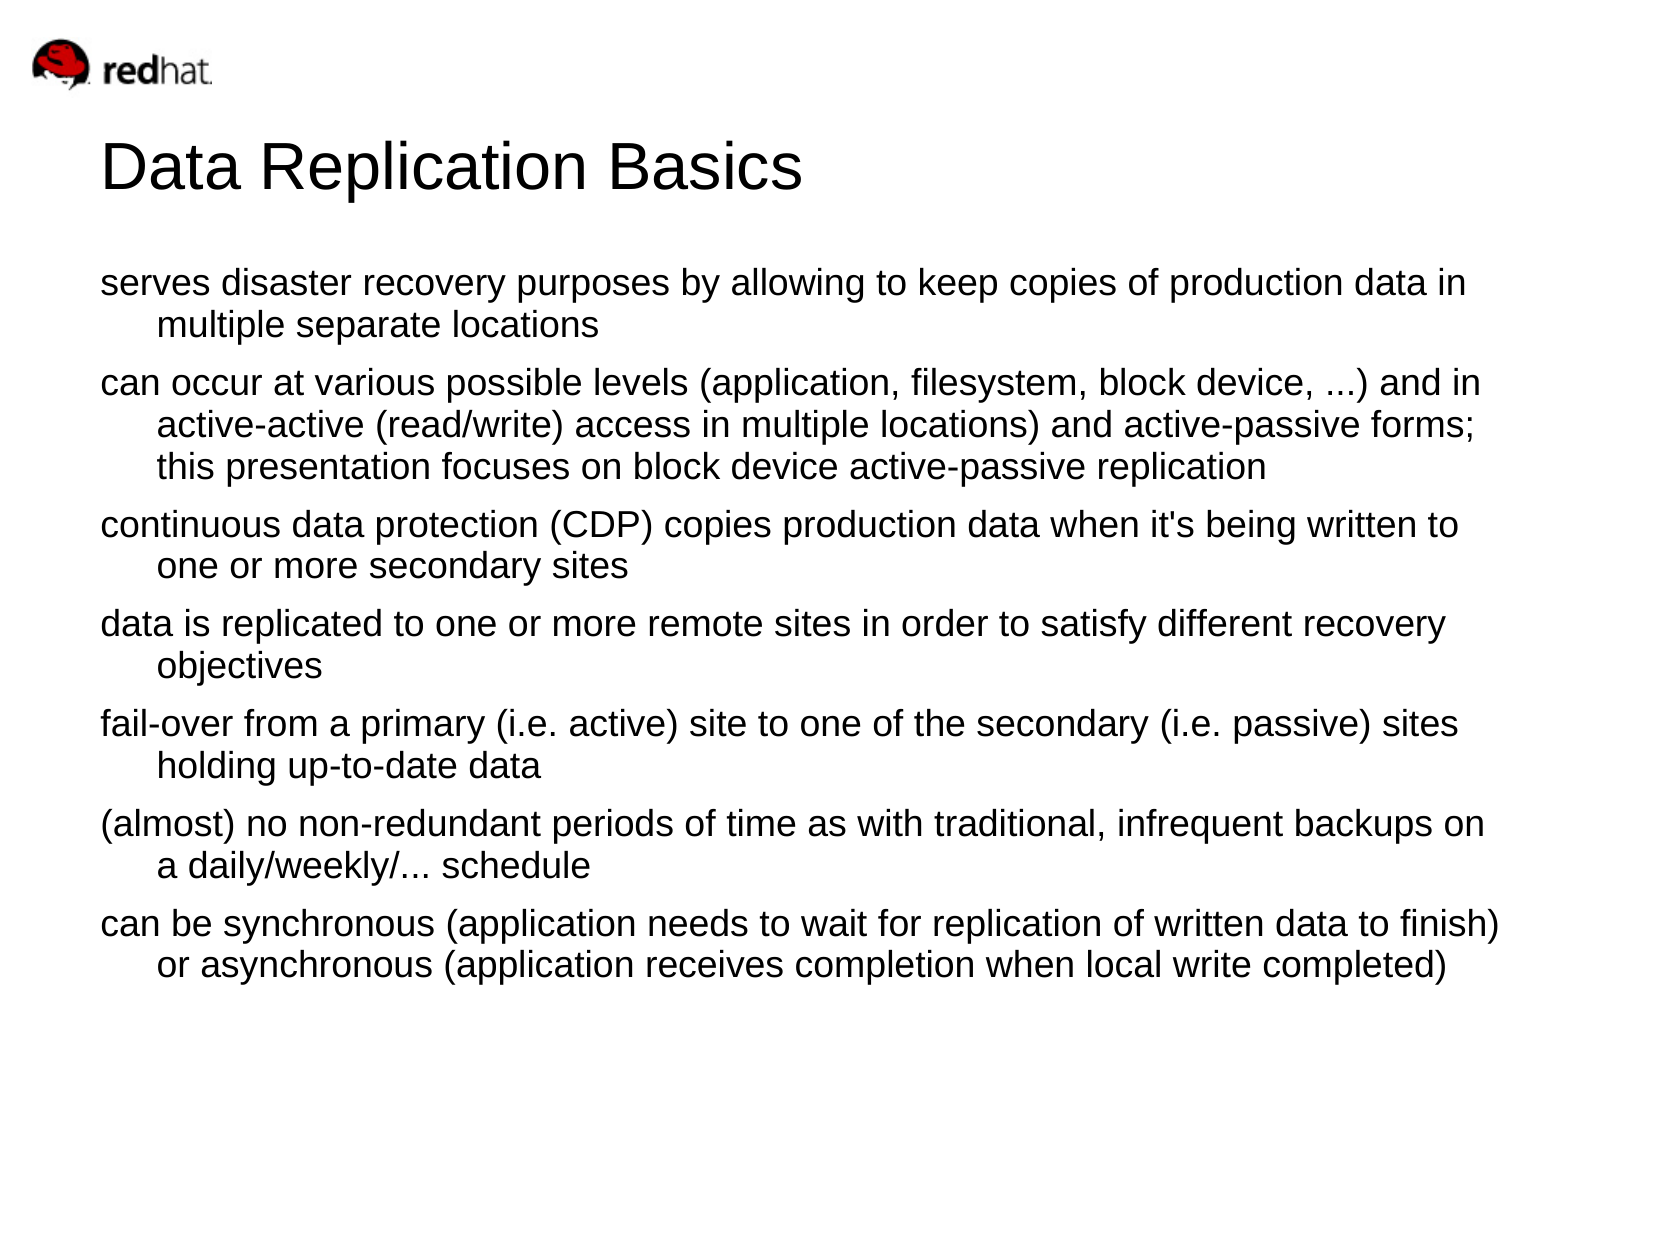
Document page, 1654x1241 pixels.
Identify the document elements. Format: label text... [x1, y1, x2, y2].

picture [31, 37, 212, 98]
list Data Replication Basics serves disaster recovery purposes by allowing to keep copies of production data in multiple separate locations can occur at various possible levels (application, filesystem, block device, ...) and in active-active (read/write) access in multiple locations) and active-passive forms; this presentation focuses on block device active-passive replication continuous data protection (CDP) copies production data when it's being written to one or more secondary sites data is replicated to one or more remote sites in order to satisfy different recovery objectives fail-over from a primary (i.e. active) site to one of the secondary (i.e. passive) sites holding up-to-date data (almost) no non-redundant periods of time as with traditional, infrequent backups on a daily/weekly/... schedule can be synchronous (application needs to wait for replication of written data to finish) or asynchronous (application receives completion when local write completed) [100, 129, 1506, 1109]
